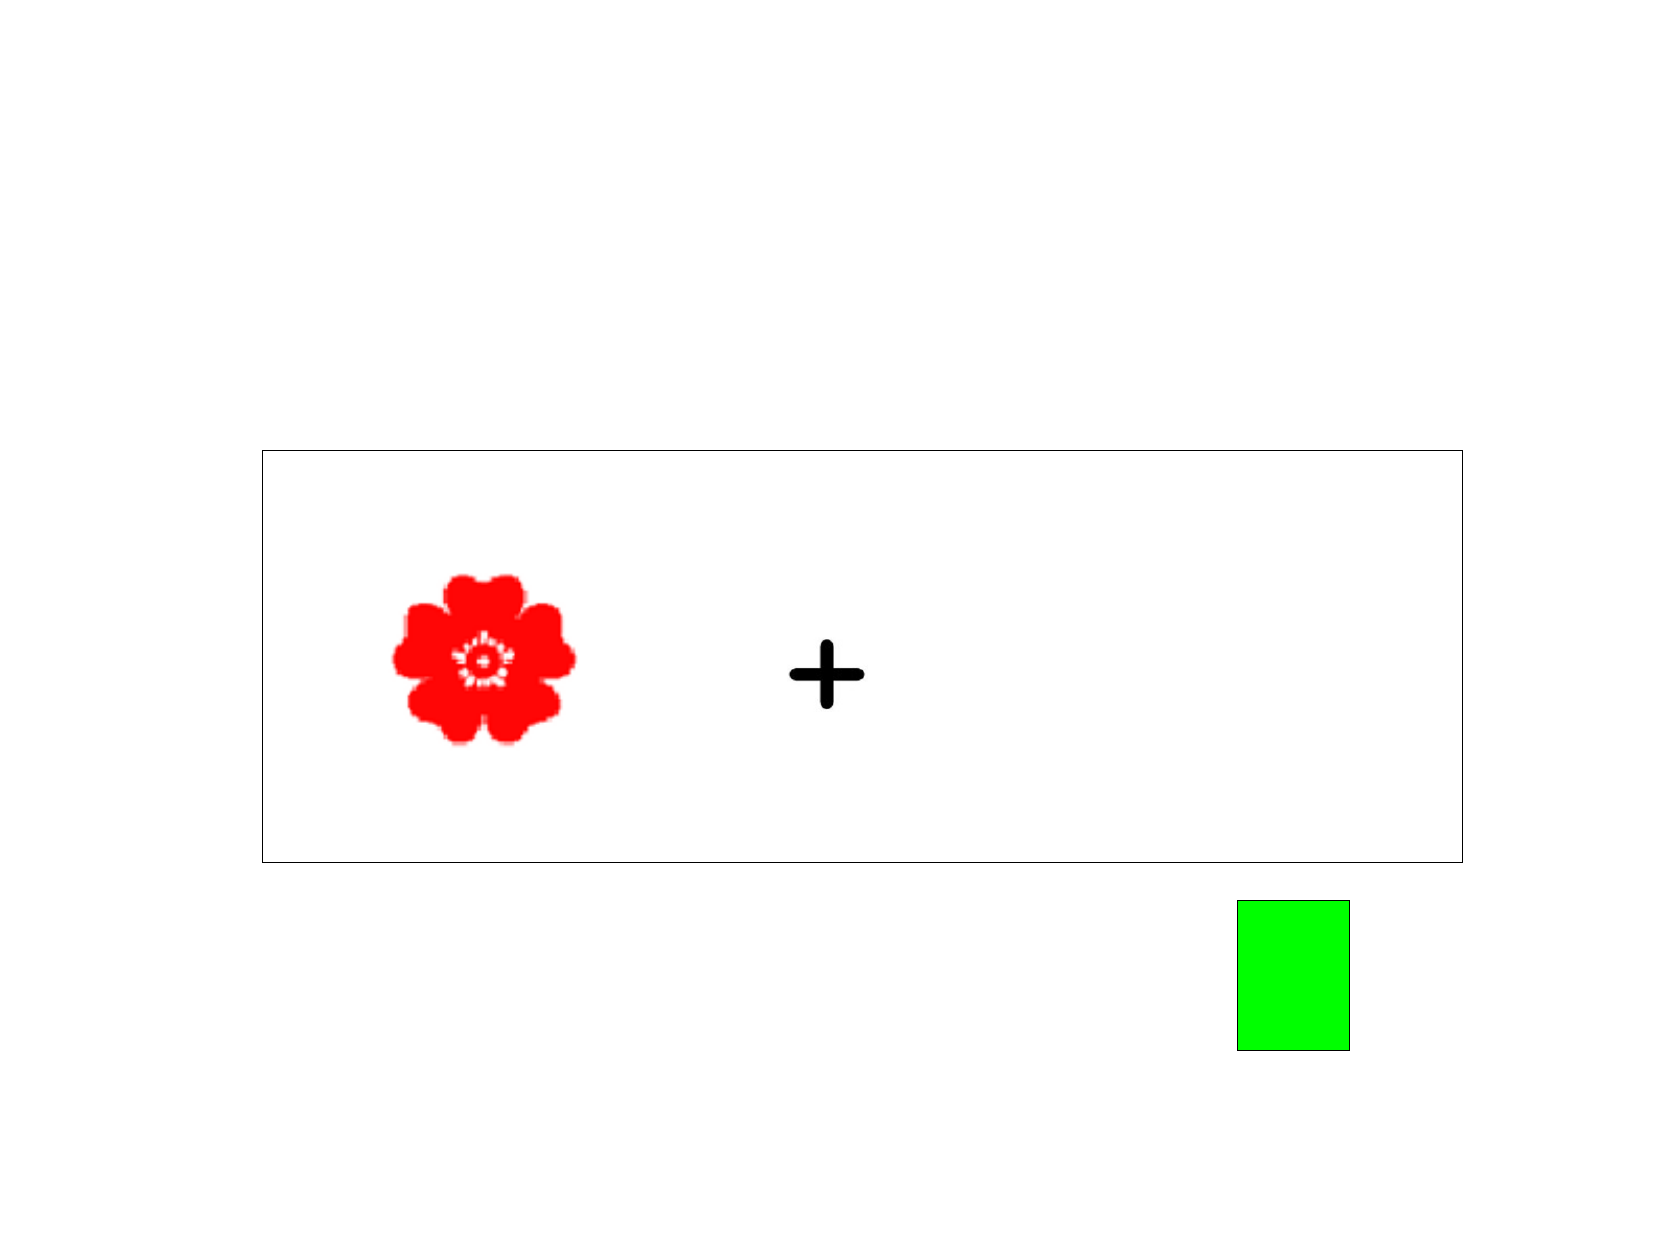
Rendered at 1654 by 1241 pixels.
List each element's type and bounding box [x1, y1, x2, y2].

picture [787, 637, 868, 712]
text_box [1237, 900, 1350, 1051]
picture [375, 562, 584, 771]
text_box [262, 450, 1463, 863]
